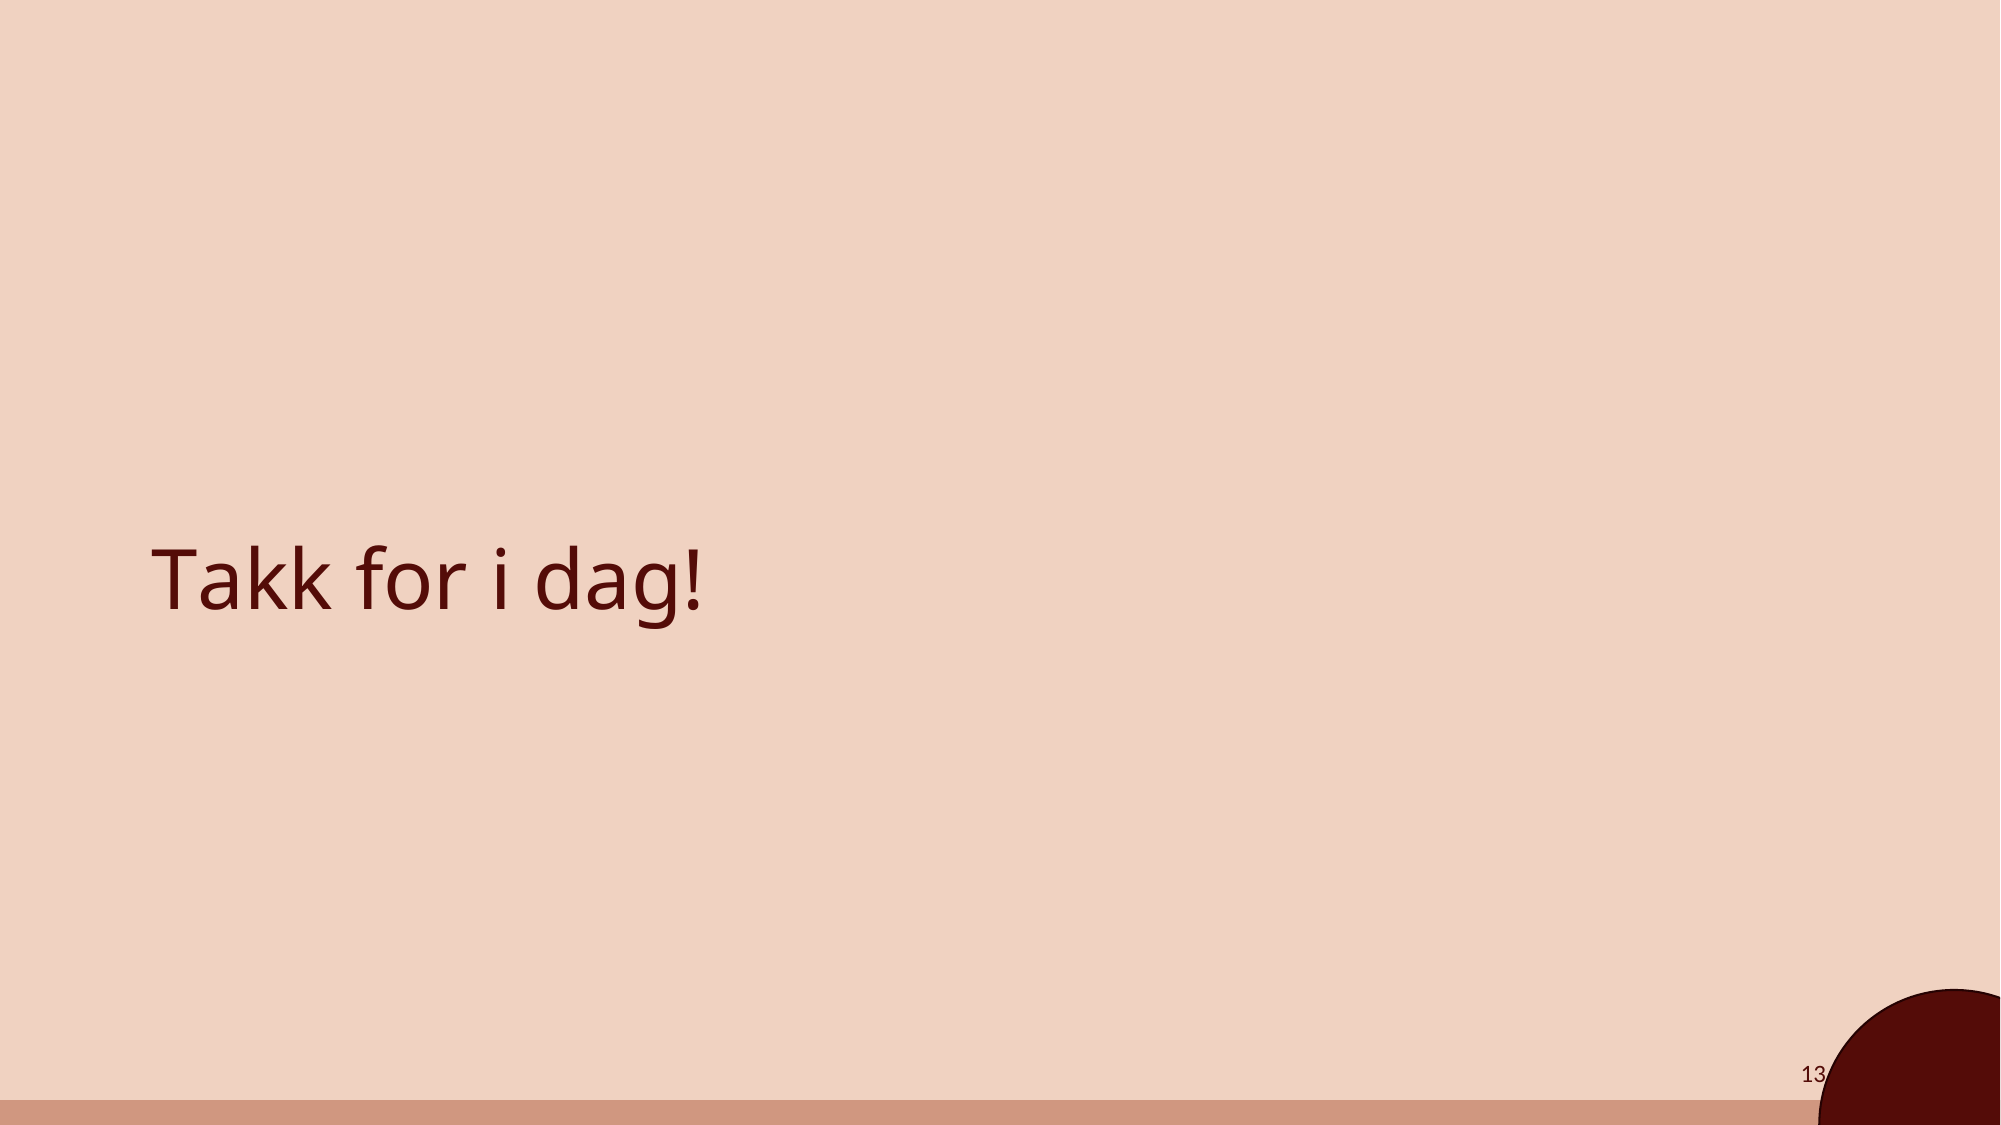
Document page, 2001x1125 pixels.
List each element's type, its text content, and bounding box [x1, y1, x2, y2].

text_box 13 [1785, 1042, 1970, 1103]
title Takk for i dag! [136, 210, 1263, 634]
